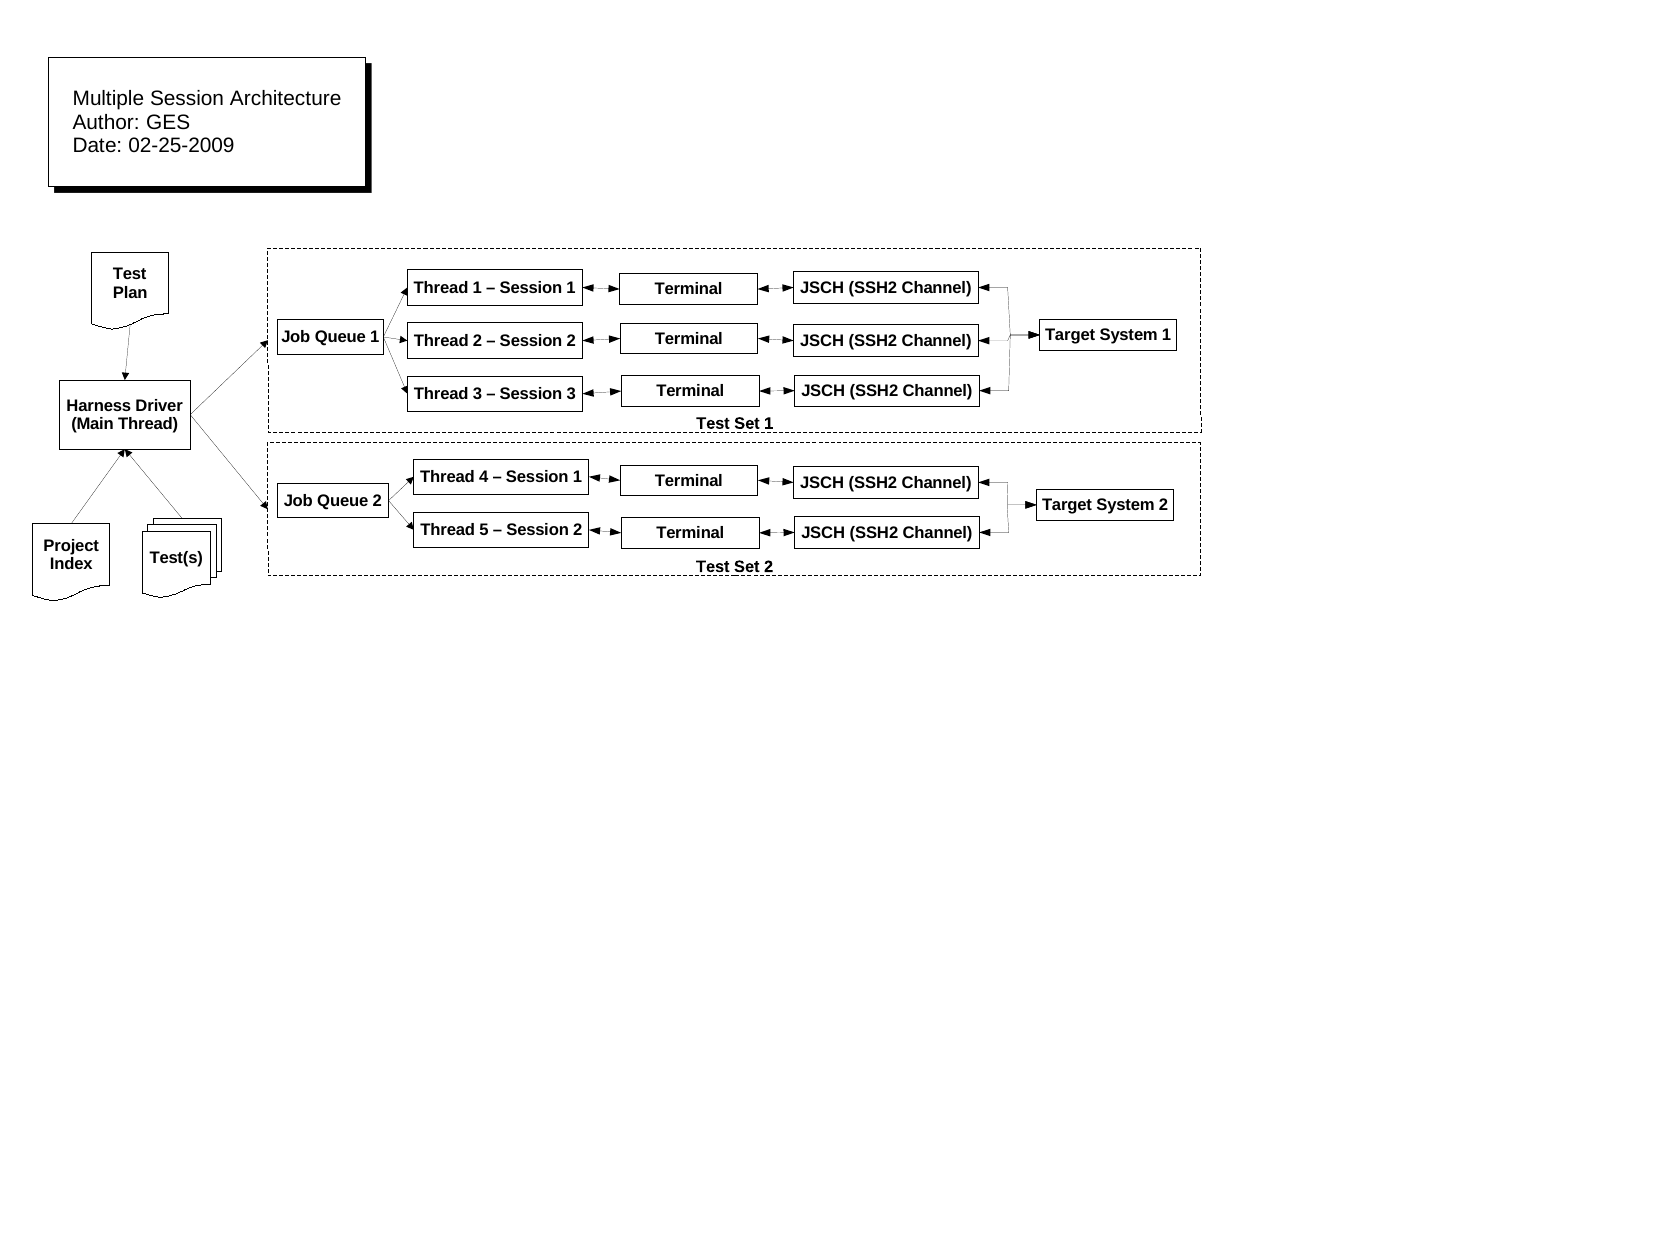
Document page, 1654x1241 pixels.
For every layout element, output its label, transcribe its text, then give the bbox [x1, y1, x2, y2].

text_box Test Set 1 [267, 248, 1202, 433]
text_box Thread 2 – Session 2 [407, 322, 583, 359]
text_box Test Plan [91, 252, 169, 330]
text_box Target System 1 [1039, 319, 1177, 351]
text_box Job Queue 2 [277, 483, 389, 518]
text_box Thread 3 – Session 3 [407, 376, 583, 412]
text_box Terminal [620, 465, 758, 496]
text_box Job Queue 1 [277, 319, 384, 355]
text_box Test(s) [142, 518, 222, 598]
text_box Project Index [32, 523, 110, 601]
text_box Test Set 2 [267, 442, 1201, 576]
text_box JSCH (SSH2 Channel) [793, 466, 979, 499]
text_box Harness Driver (Main Thread) [59, 380, 191, 450]
text_box Terminal [621, 517, 760, 549]
text_box JSCH (SSH2 Channel) [794, 516, 980, 549]
text_box Terminal [620, 323, 758, 354]
text_box JSCH (SSH2 Channel) [793, 324, 979, 357]
text_box JSCH (SSH2 Channel) [793, 271, 979, 304]
text_box Target System 2 [1036, 489, 1174, 521]
text_box JSCH (SSH2 Channel) [794, 375, 980, 407]
text_box Terminal [619, 273, 758, 305]
text_box Thread 5 – Session 2 [413, 512, 589, 548]
text_box Thread 4 – Session 1 [413, 459, 589, 495]
text_box Multiple Session Architecture Author: GES Date: 02-25-2009 [48, 57, 366, 187]
text_box Terminal [621, 375, 760, 407]
